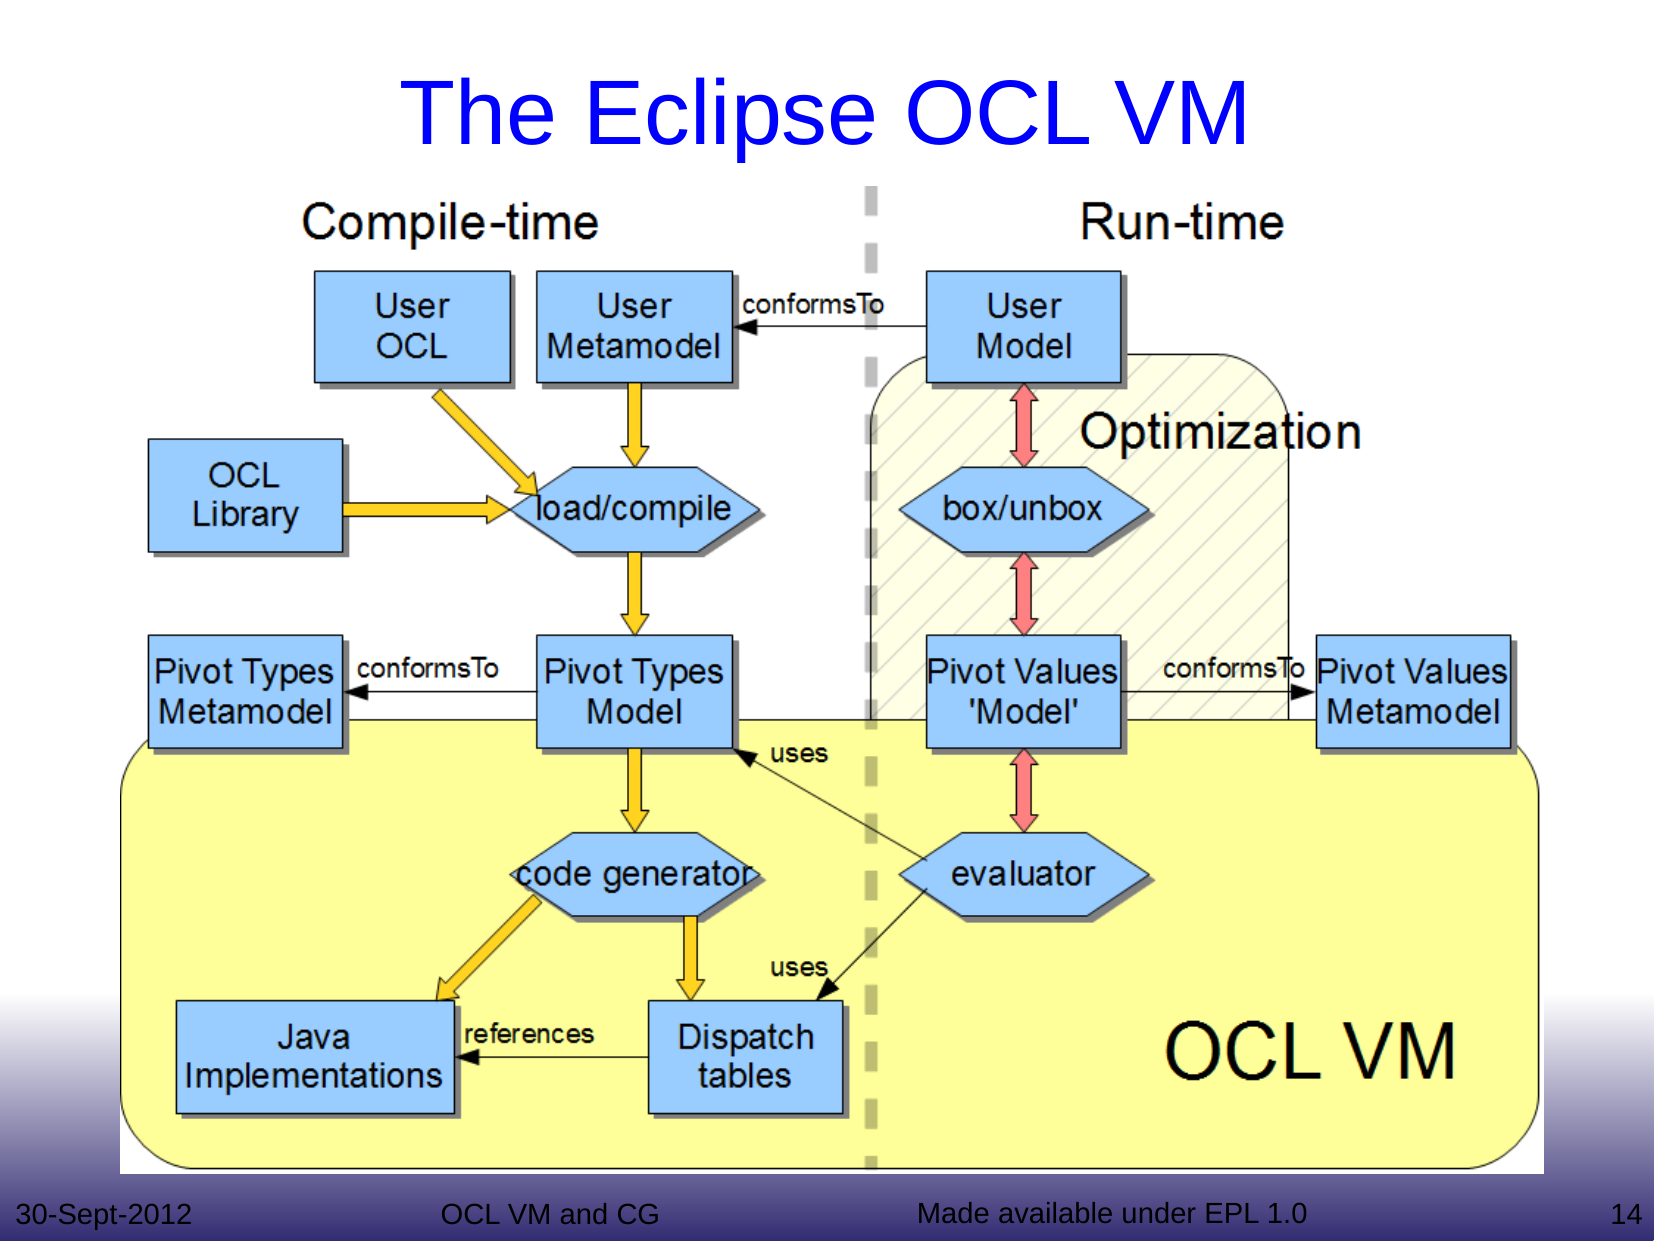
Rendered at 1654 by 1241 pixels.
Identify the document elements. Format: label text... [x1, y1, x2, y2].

title The Eclipse OCL VM [82, 49, 1571, 178]
picture [120, 186, 1544, 1174]
